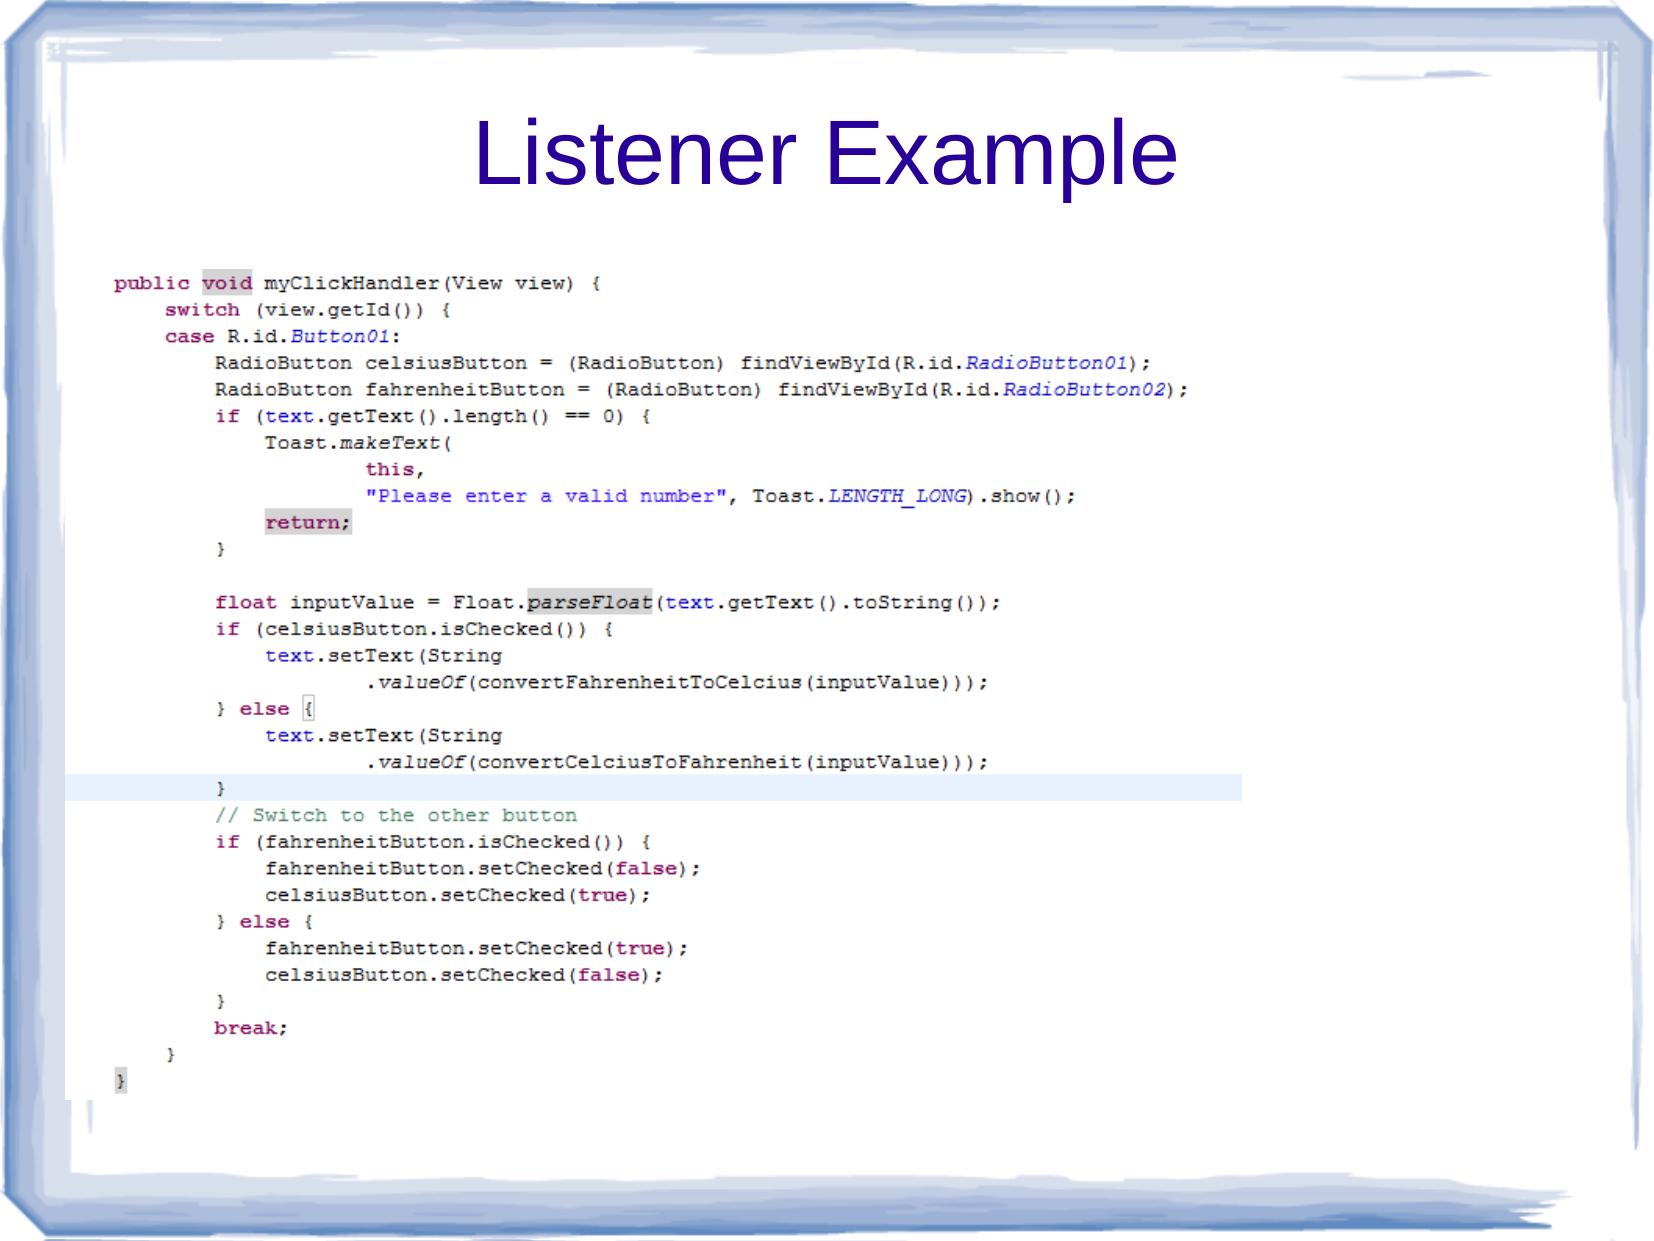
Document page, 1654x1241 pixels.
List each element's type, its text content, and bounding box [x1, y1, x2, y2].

picture [0, 0, 1654, 1241]
title Listener Example [82, 56, 1571, 250]
